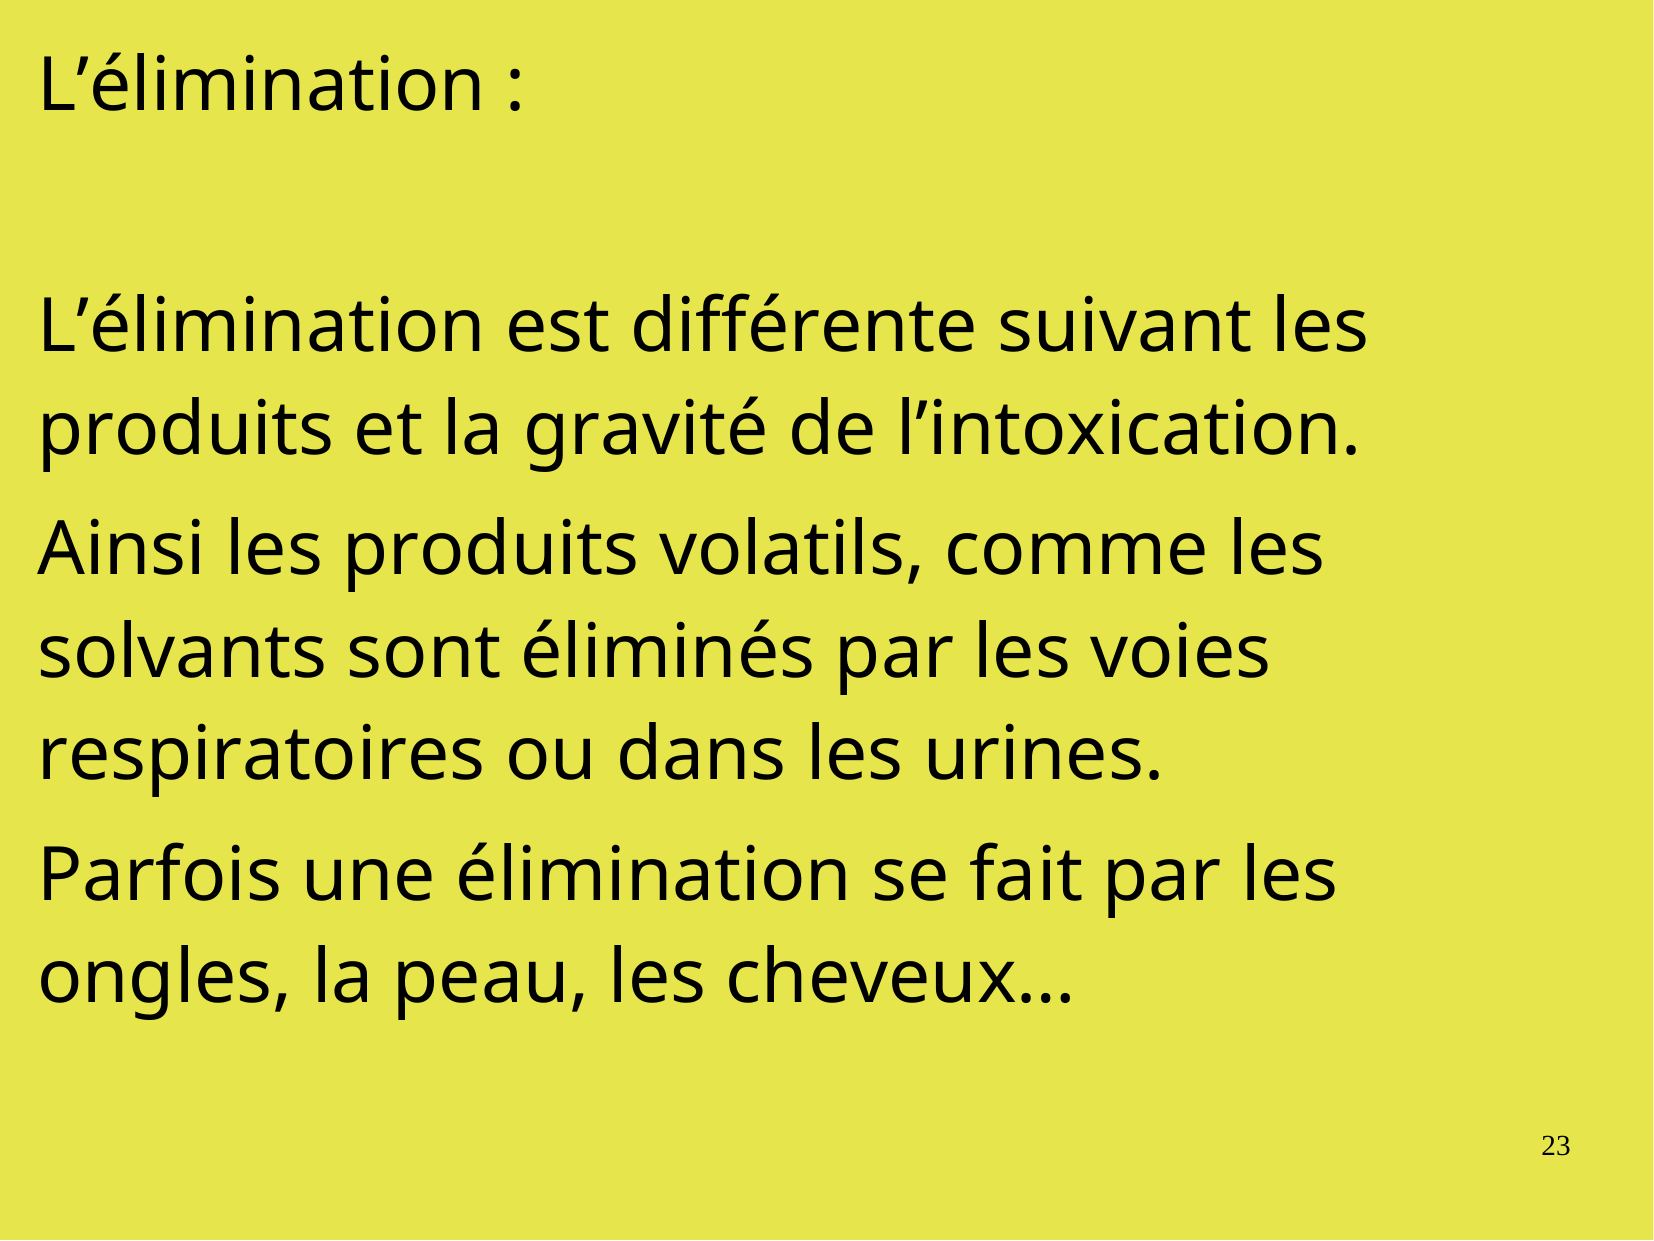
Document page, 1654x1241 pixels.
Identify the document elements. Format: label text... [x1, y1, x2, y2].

text_box L’élimination : L’élimination est différente suivant les produits et la gravité de l’intoxication. Ainsi les produits volatils, comme les solvants sont éliminés par les voies respiratoires ou dans les urines. Parfois une élimination se fait par les ongles, la peau, les cheveux… [37, 30, 1605, 1045]
